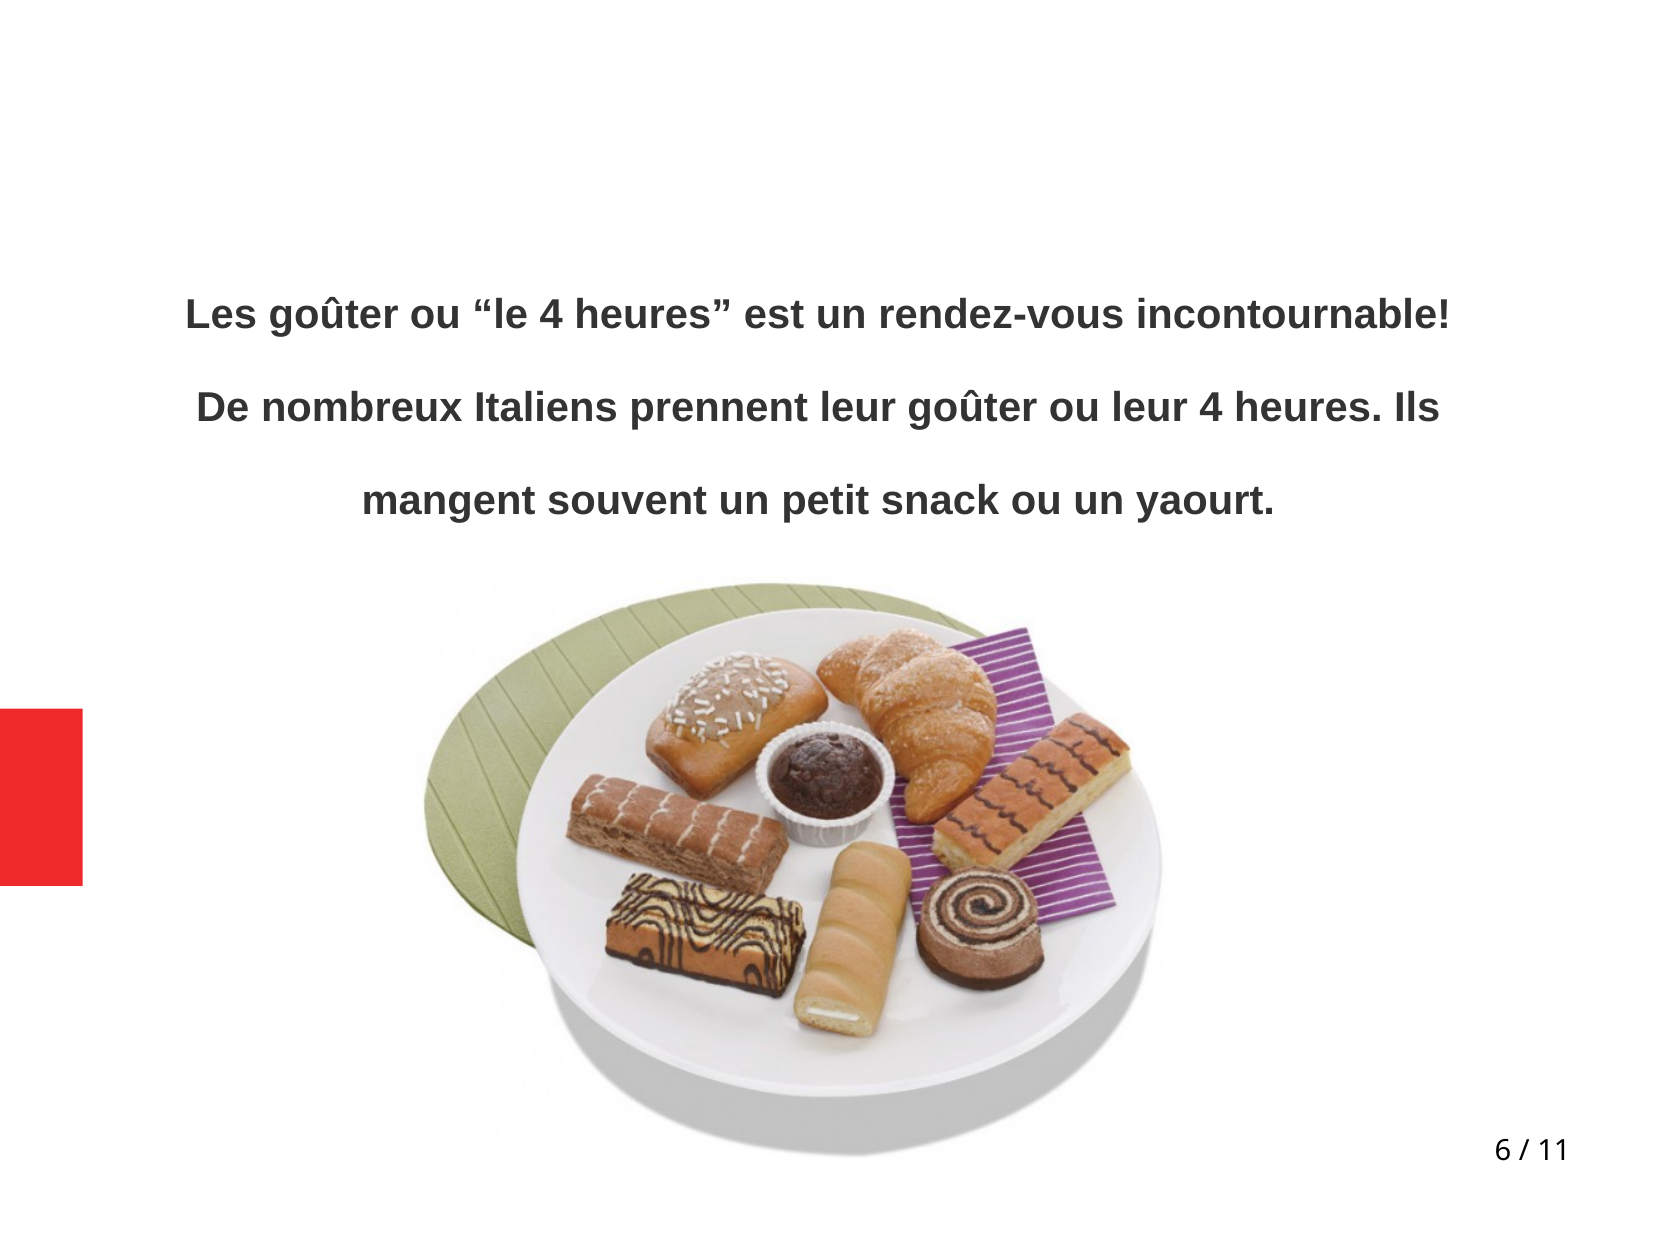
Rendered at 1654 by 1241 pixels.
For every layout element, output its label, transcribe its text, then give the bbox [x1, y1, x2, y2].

picture [413, 577, 1199, 1158]
text_box Les goûter ou “le 4 heures” est un rendez-vous incontournable! De nombreux Italiens prennent leur goûter ou leur 4 heures. Ils mangent souvent un petit snack ou un yaourt. [148, 212, 1489, 556]
